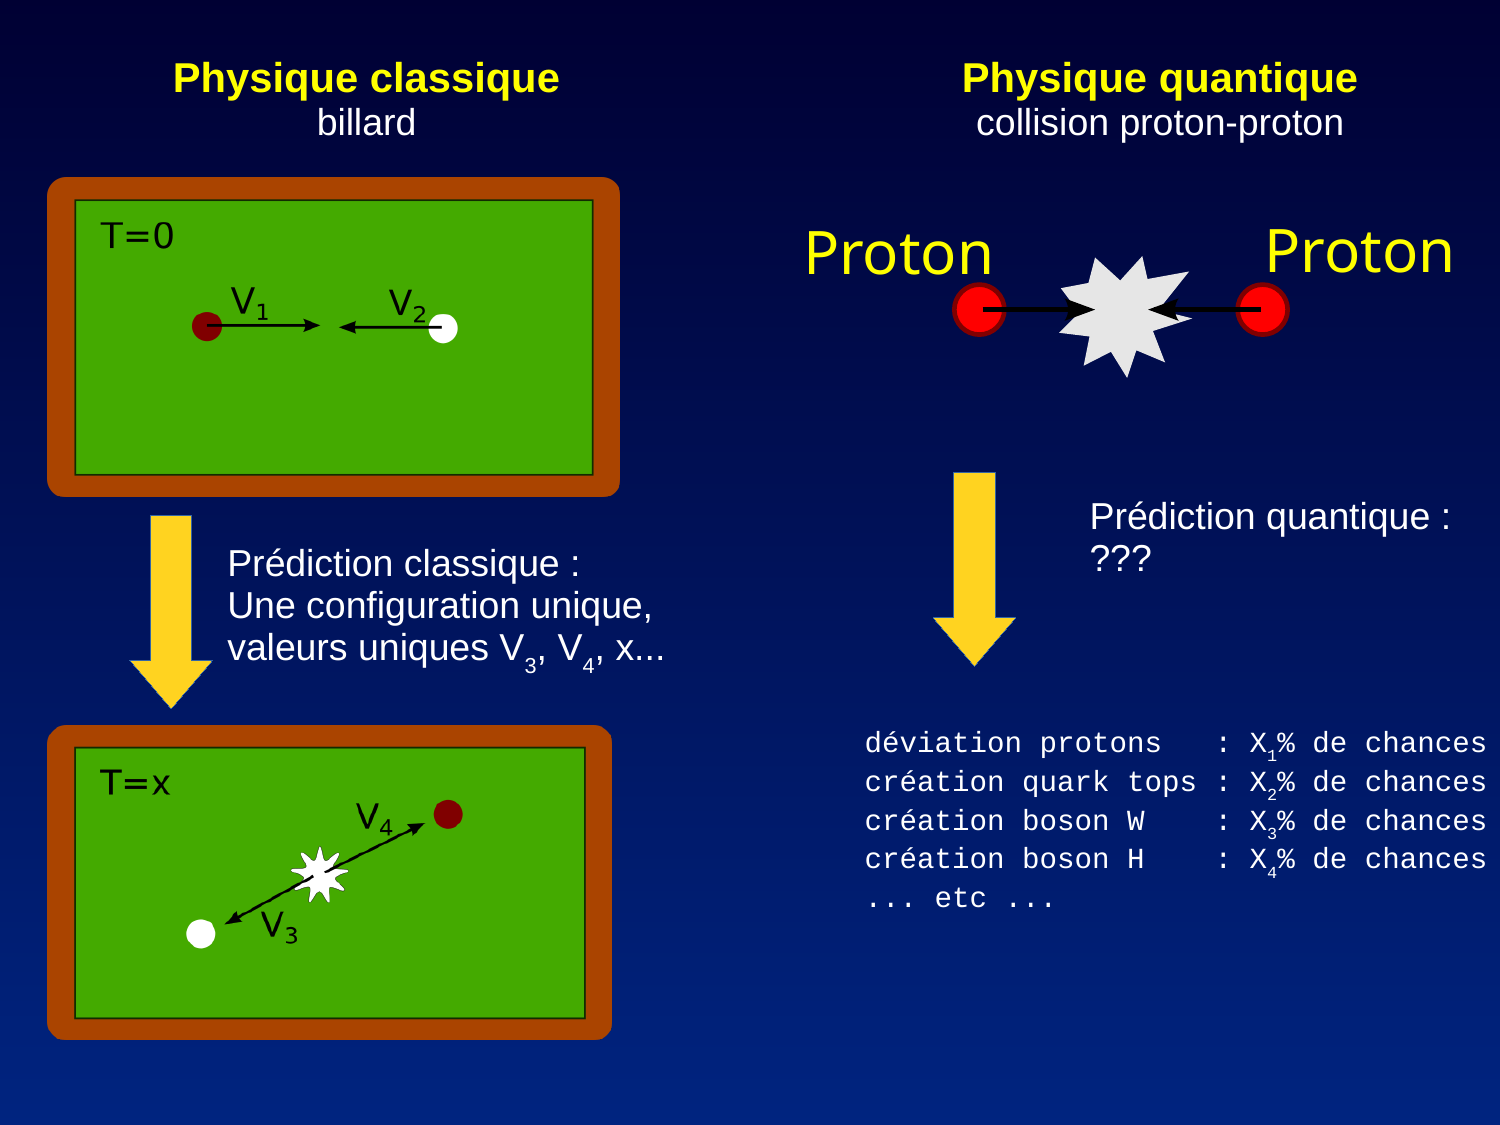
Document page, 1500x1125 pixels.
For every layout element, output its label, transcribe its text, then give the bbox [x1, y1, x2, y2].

text_box Physique classique billard [158, 47, 576, 151]
text_box déviation protons : X1% de chances création quark tops : X2% de chances création boson W : X3% de chances création boson H : X4% de chances ... etc ... [849, 720, 1500, 924]
text_box Physique quantique collision proton-proton [947, 47, 1374, 151]
text_box Prédiction quantique : ??? [1074, 488, 1500, 638]
text_box [129, 515, 213, 709]
text_box [933, 472, 1016, 667]
picture [47, 177, 620, 497]
picture [809, 228, 1453, 378]
text_box Prédiction classique : Une configuration unique, valeurs uniques V3, V4, x... [212, 535, 681, 686]
picture [47, 725, 612, 1040]
